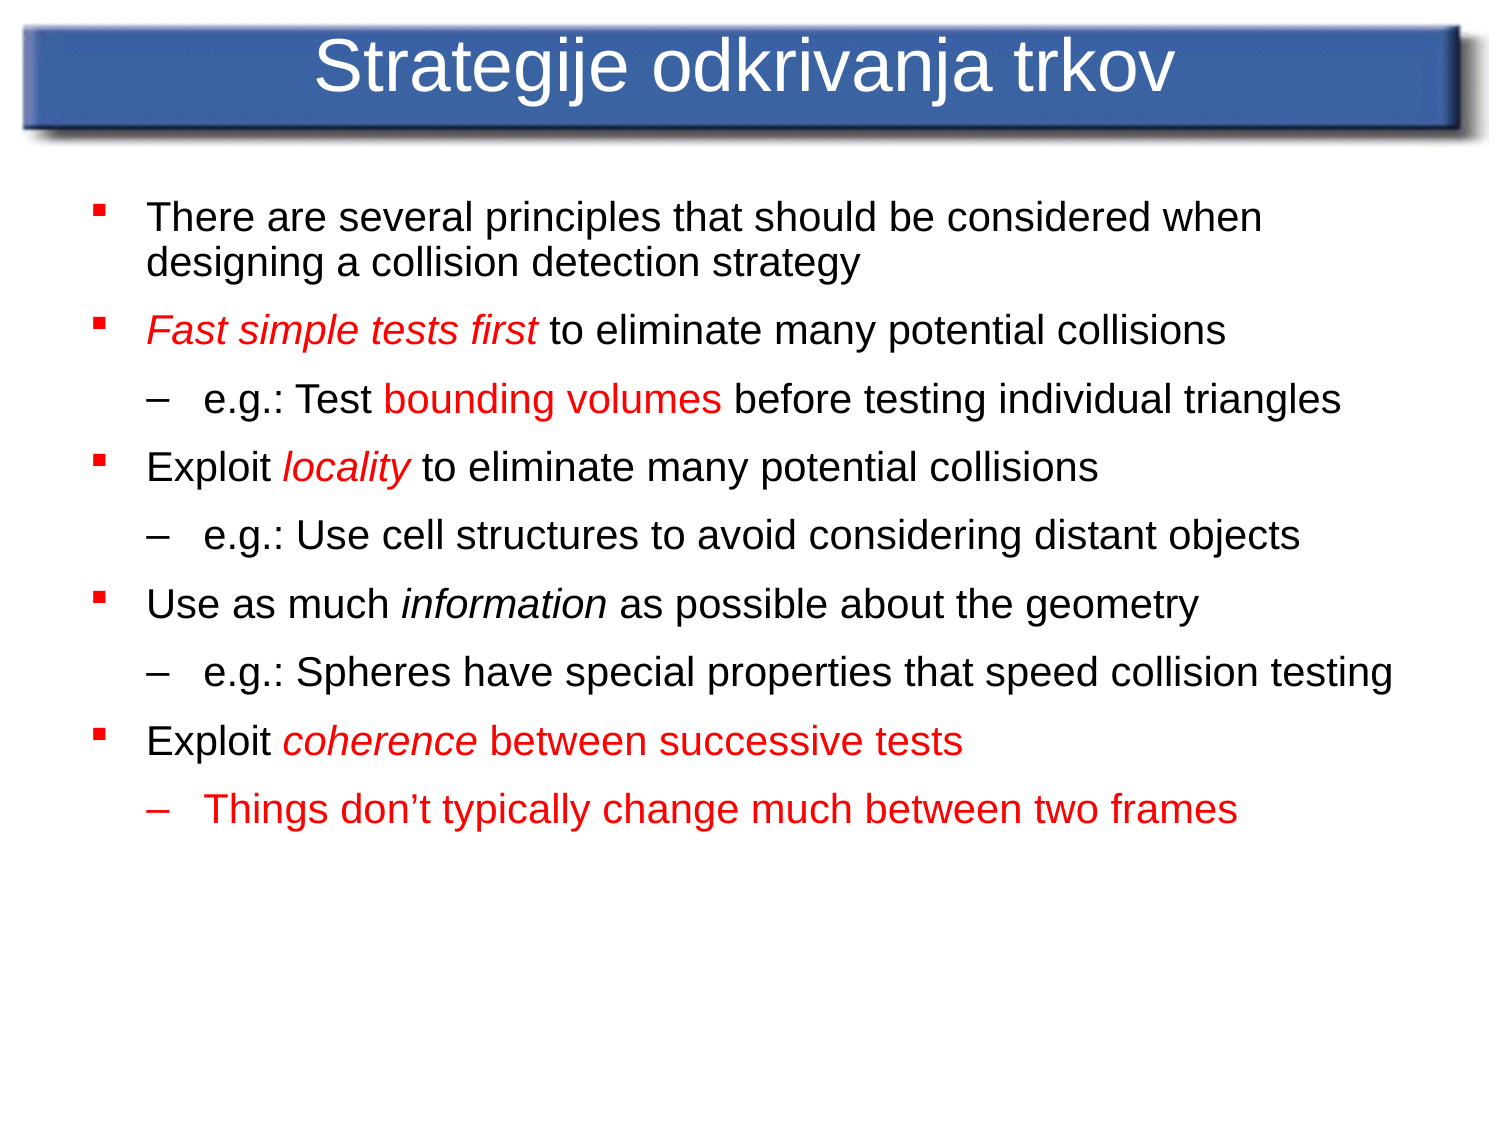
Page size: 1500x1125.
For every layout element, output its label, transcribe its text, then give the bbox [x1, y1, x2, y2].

list There are several principles that should be considered when designing a collision detection strategy Fast simple tests first to eliminate many potential collisions e.g.: Test bounding volumes before testing individual triangles Exploit locality to eliminate many potential collisions e.g.: Use cell structures to avoid considering distant objects Use as much information as possible about the geometry e.g.: Spheres have special properties that speed collision testing Exploit coherence between successive tests Things don’t typically change much between two frames [75, 187, 1426, 931]
picture [21, 22, 1489, 149]
title Strategije odkrivanja trkov [70, 9, 1421, 115]
